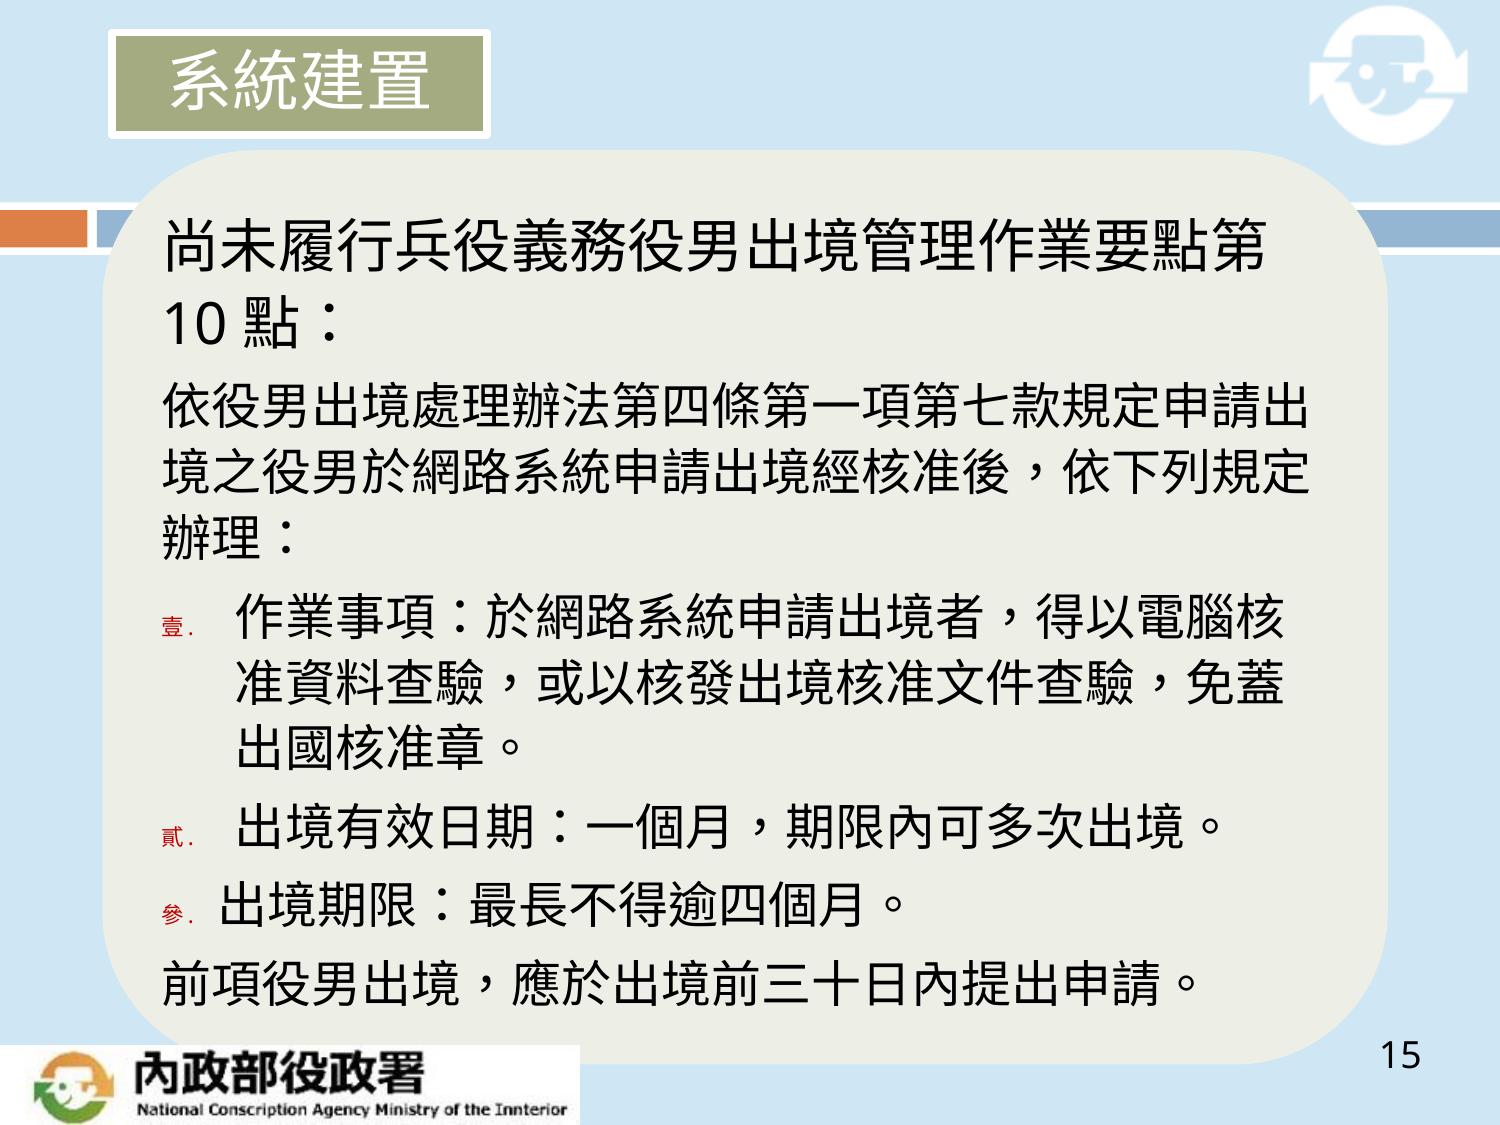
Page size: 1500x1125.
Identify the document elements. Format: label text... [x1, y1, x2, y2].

picture [0, 1045, 580, 1125]
slide_number <編號> [1364, 1023, 1452, 1086]
picture [1305, 0, 1473, 153]
text_box 系統建置 [112, 32, 488, 135]
text_box 尚未履行兵役義務役男出境管理作業要點第10點： 依役男出境處理辦法第四條第一項第七款規定申請出境之役男於網路系統申請出境經核准後，依下列規定辦理： 作業事項：於網路系統申請出境者，得以電腦核准資料查驗，或以核發出境核准文件查驗，免蓋出國核准章。 出境有效日期：一個月，期限內可多次出境。 出境期限：最長不得逾四個月。 前項役男出境，應於出境前三十日內提出申請。 [102, 150, 1388, 1065]
